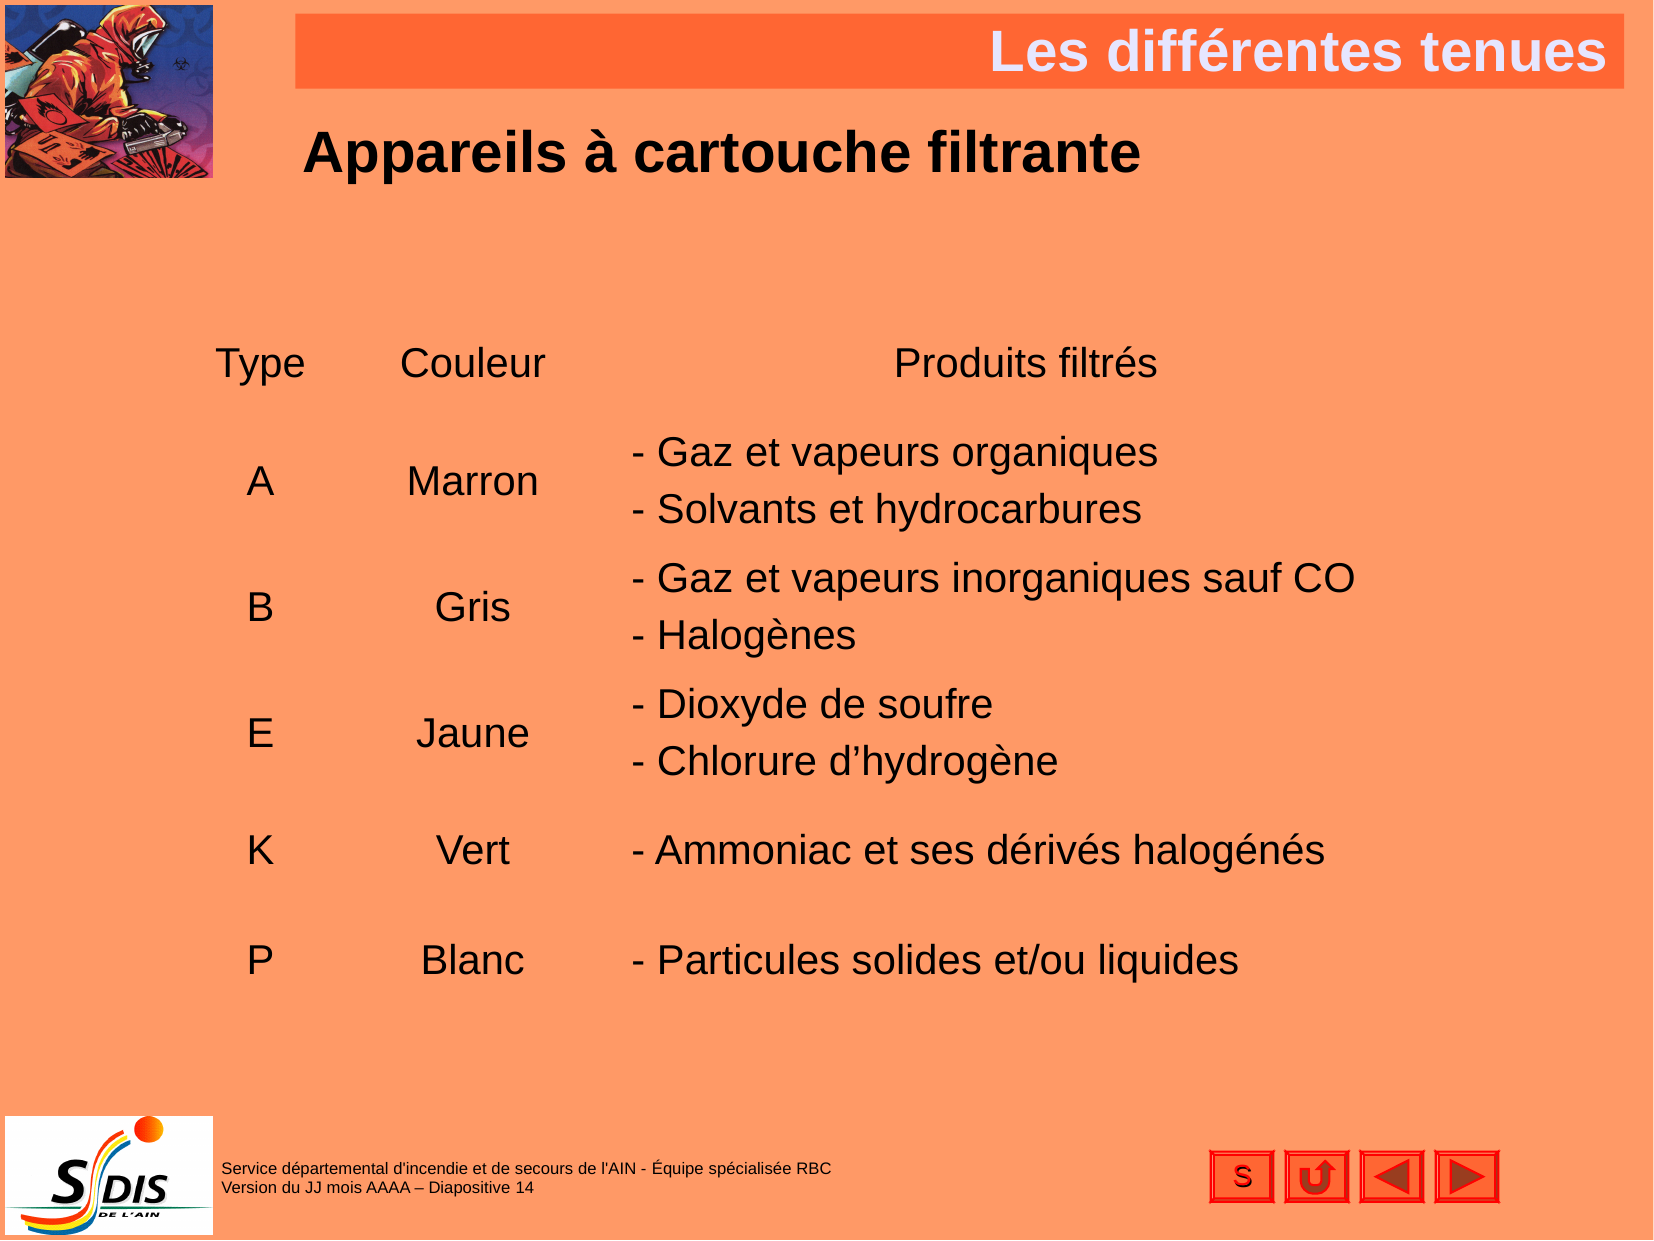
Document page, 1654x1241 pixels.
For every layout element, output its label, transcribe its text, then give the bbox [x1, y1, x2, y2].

table_cell P [192, 905, 329, 1015]
table_cell Blanc [329, 905, 617, 1015]
table_cell - Gaz et vapeurs inorganiques sauf CO - Halogènes [617, 544, 1435, 670]
table_cell - Gaz et vapeurs organiques - Solvants et hydrocarbures [617, 418, 1435, 544]
table_header Produits filtrés [617, 308, 1435, 418]
table_cell - Ammoniac et ses dérivés halogénés [617, 795, 1435, 905]
picture [5, 5, 213, 178]
table_cell - Particules solides et/ou liquides [617, 905, 1435, 1015]
text_box Appareils à cartouche filtrante [287, 112, 1158, 193]
table_header Type [192, 308, 329, 418]
table_cell E [192, 670, 329, 795]
table_cell A [192, 418, 329, 544]
table_cell K [192, 795, 329, 905]
table_cell Vert [329, 795, 617, 905]
table_cell B [192, 544, 329, 670]
table_cell Jaune [329, 670, 617, 795]
table_cell Gris [329, 544, 617, 670]
text_box Les différentes tenues [295, 13, 1625, 89]
table_cell - Dioxyde de soufre - Chlorure d’hydrogène [617, 670, 1435, 795]
picture [5, 1116, 213, 1235]
table_cell Marron [329, 418, 617, 544]
table_header Couleur [329, 308, 617, 418]
